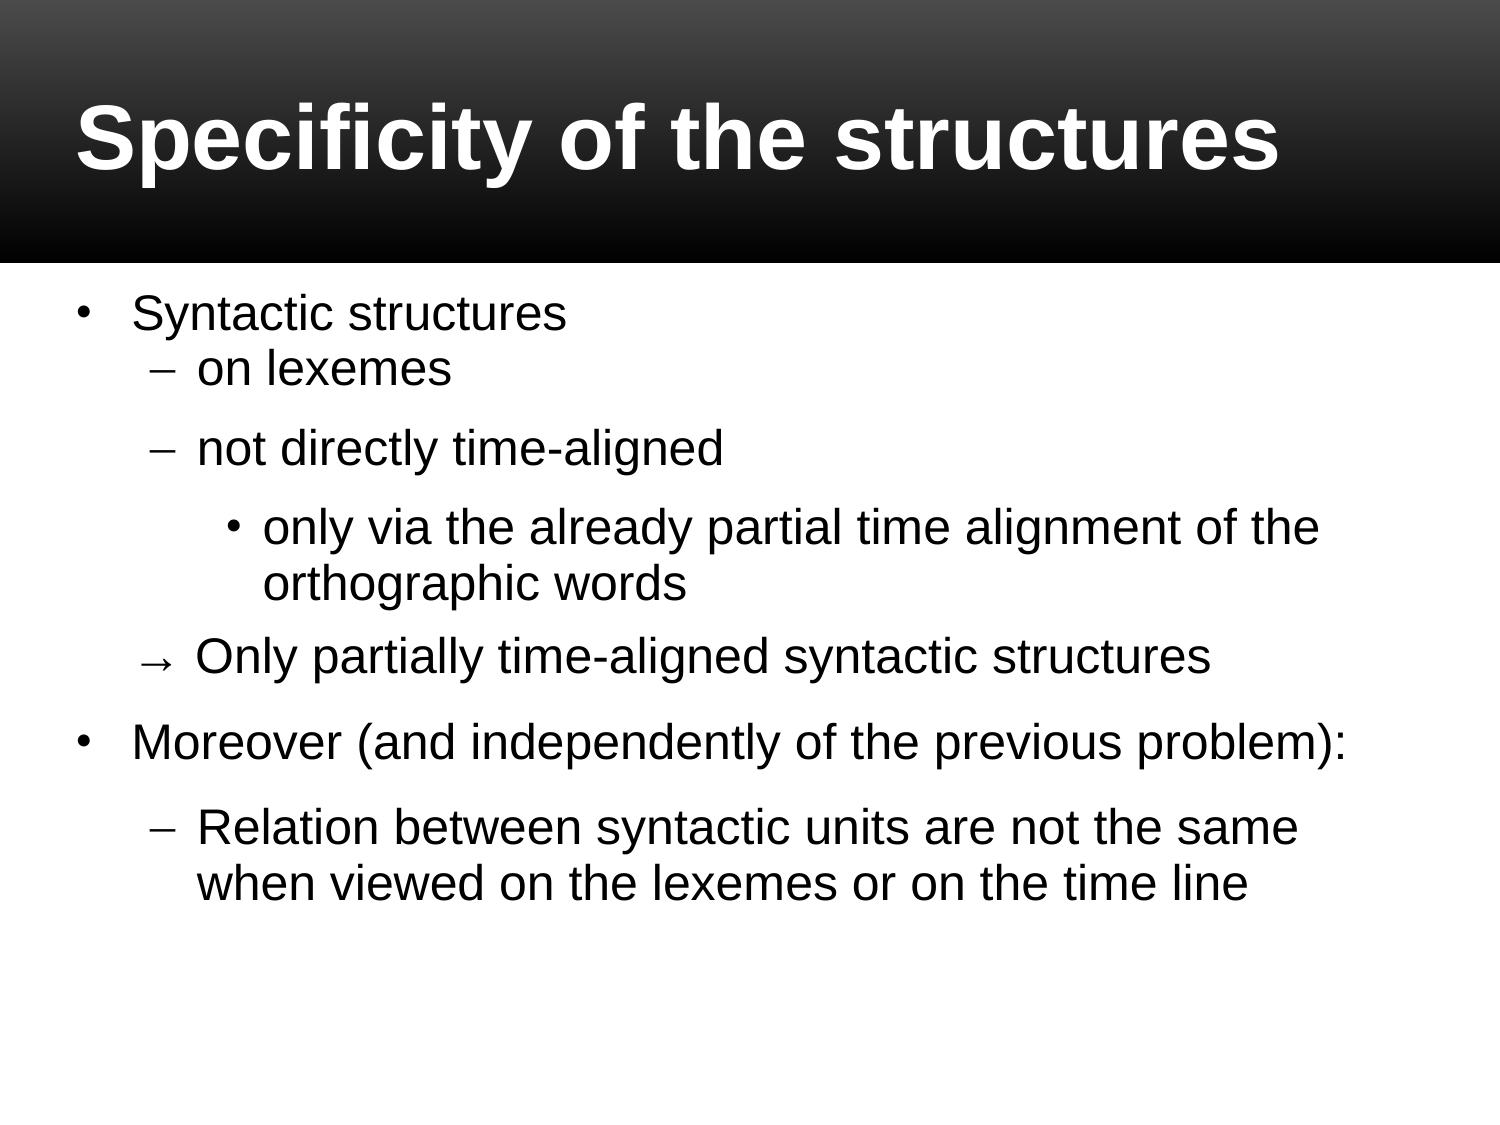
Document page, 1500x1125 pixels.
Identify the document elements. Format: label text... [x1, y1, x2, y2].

list Syntactic structures on lexemes not directly time-aligned only via the already partial time alignment of the orthographic words → Only partially time-aligned syntactic structures Moreover (and independently of the previous problem): Relation between syntactic units are not the same when viewed on the lexemes or on the time line [75, 280, 1425, 1096]
title Specificity of the structures [75, 36, 1425, 241]
